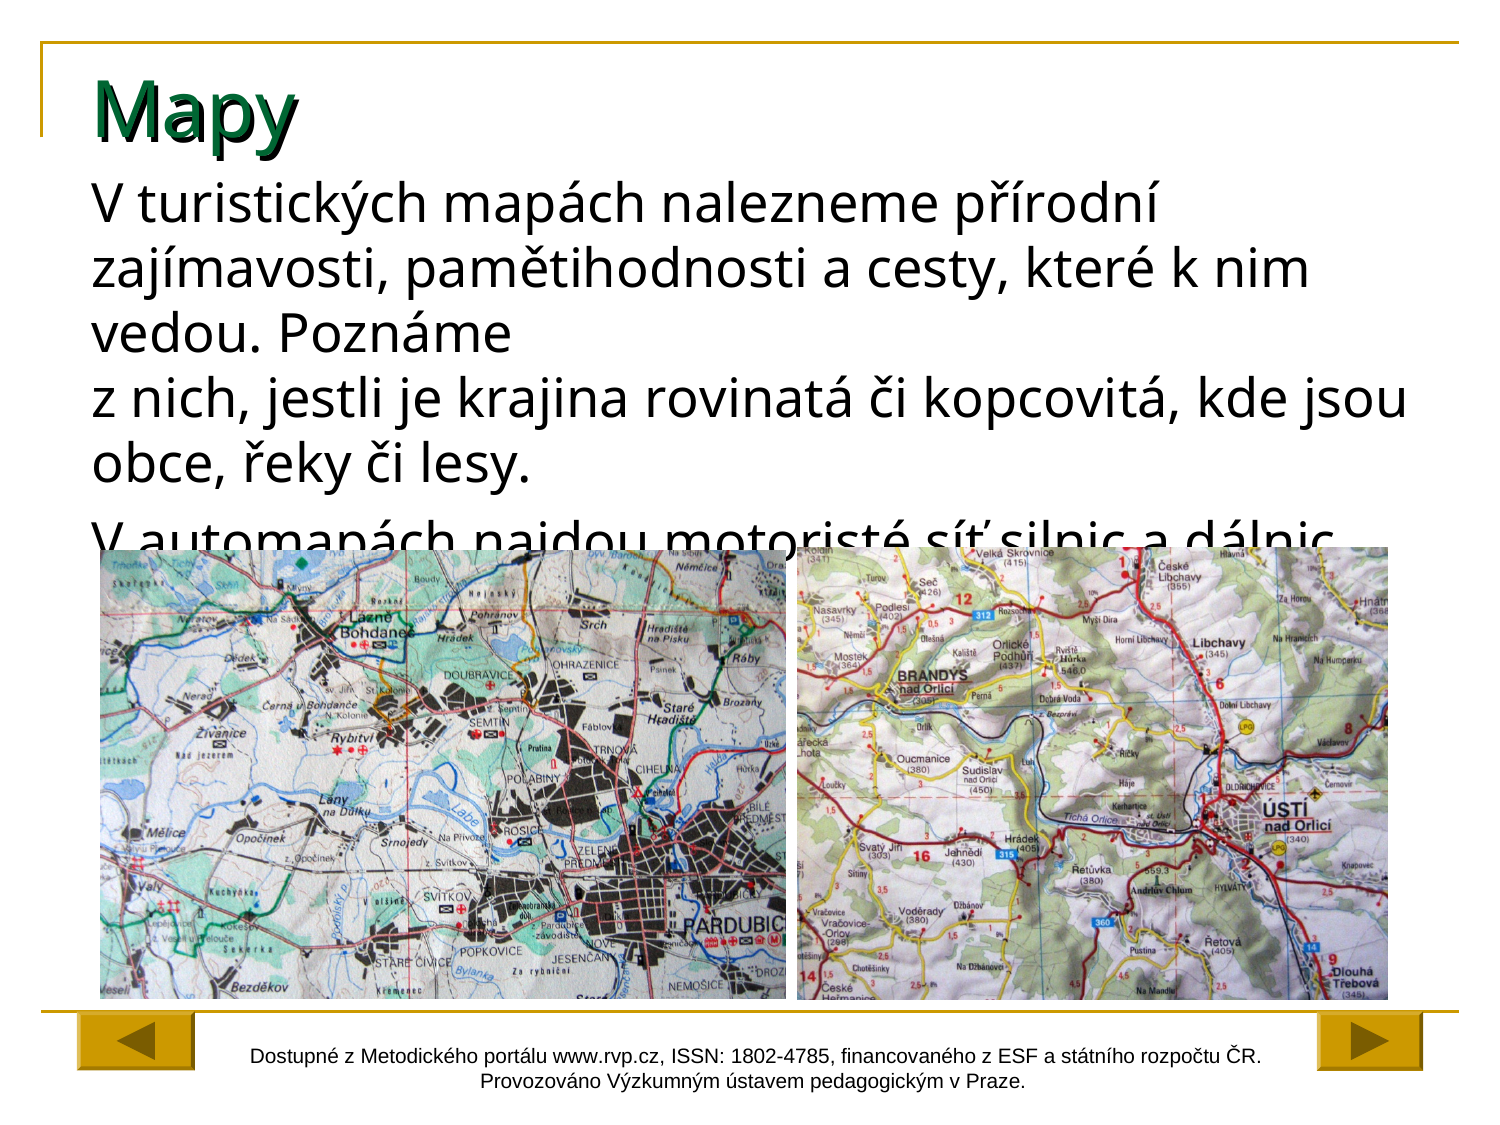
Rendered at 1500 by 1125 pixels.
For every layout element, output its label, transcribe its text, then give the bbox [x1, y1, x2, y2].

text_box V turistických mapách nalezneme přírodní zajímavosti, pamětihodnosti a cesty, které k nim vedou. Poznáme z nich, jestli je krajina rovinatá či kopcovitá, kde jsou obce, řeky či lesy. V automapách najdou motoristé síť silnic a dálnic. [76, 160, 1471, 929]
picture [100, 550, 786, 999]
title Mapy [75, 45, 1426, 173]
text_box [78, 1011, 195, 1071]
picture [797, 547, 1388, 1000]
text_box [1318, 1011, 1424, 1071]
